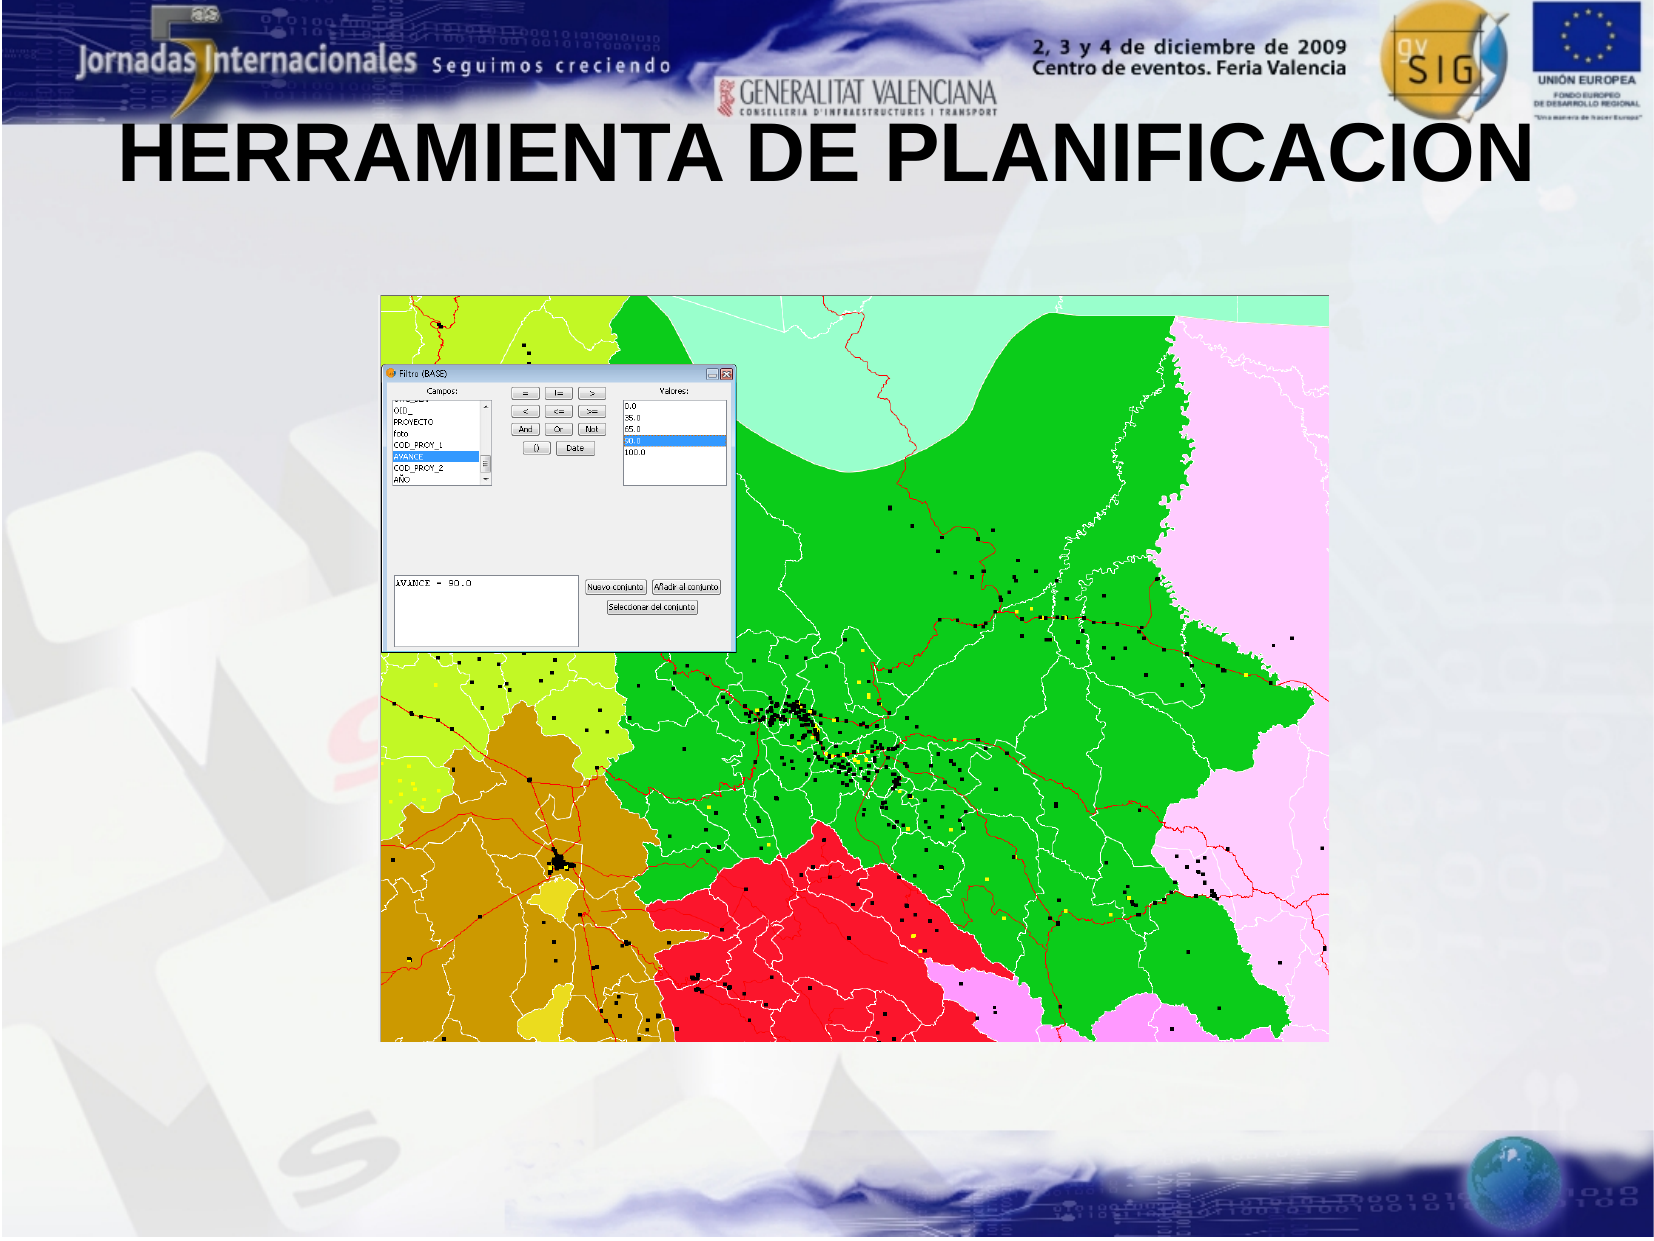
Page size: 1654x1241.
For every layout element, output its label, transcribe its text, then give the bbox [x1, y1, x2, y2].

picture [2, 0, 1654, 1237]
title HERRAMIENTA DE PLANIFICACION [82, 56, 1571, 250]
